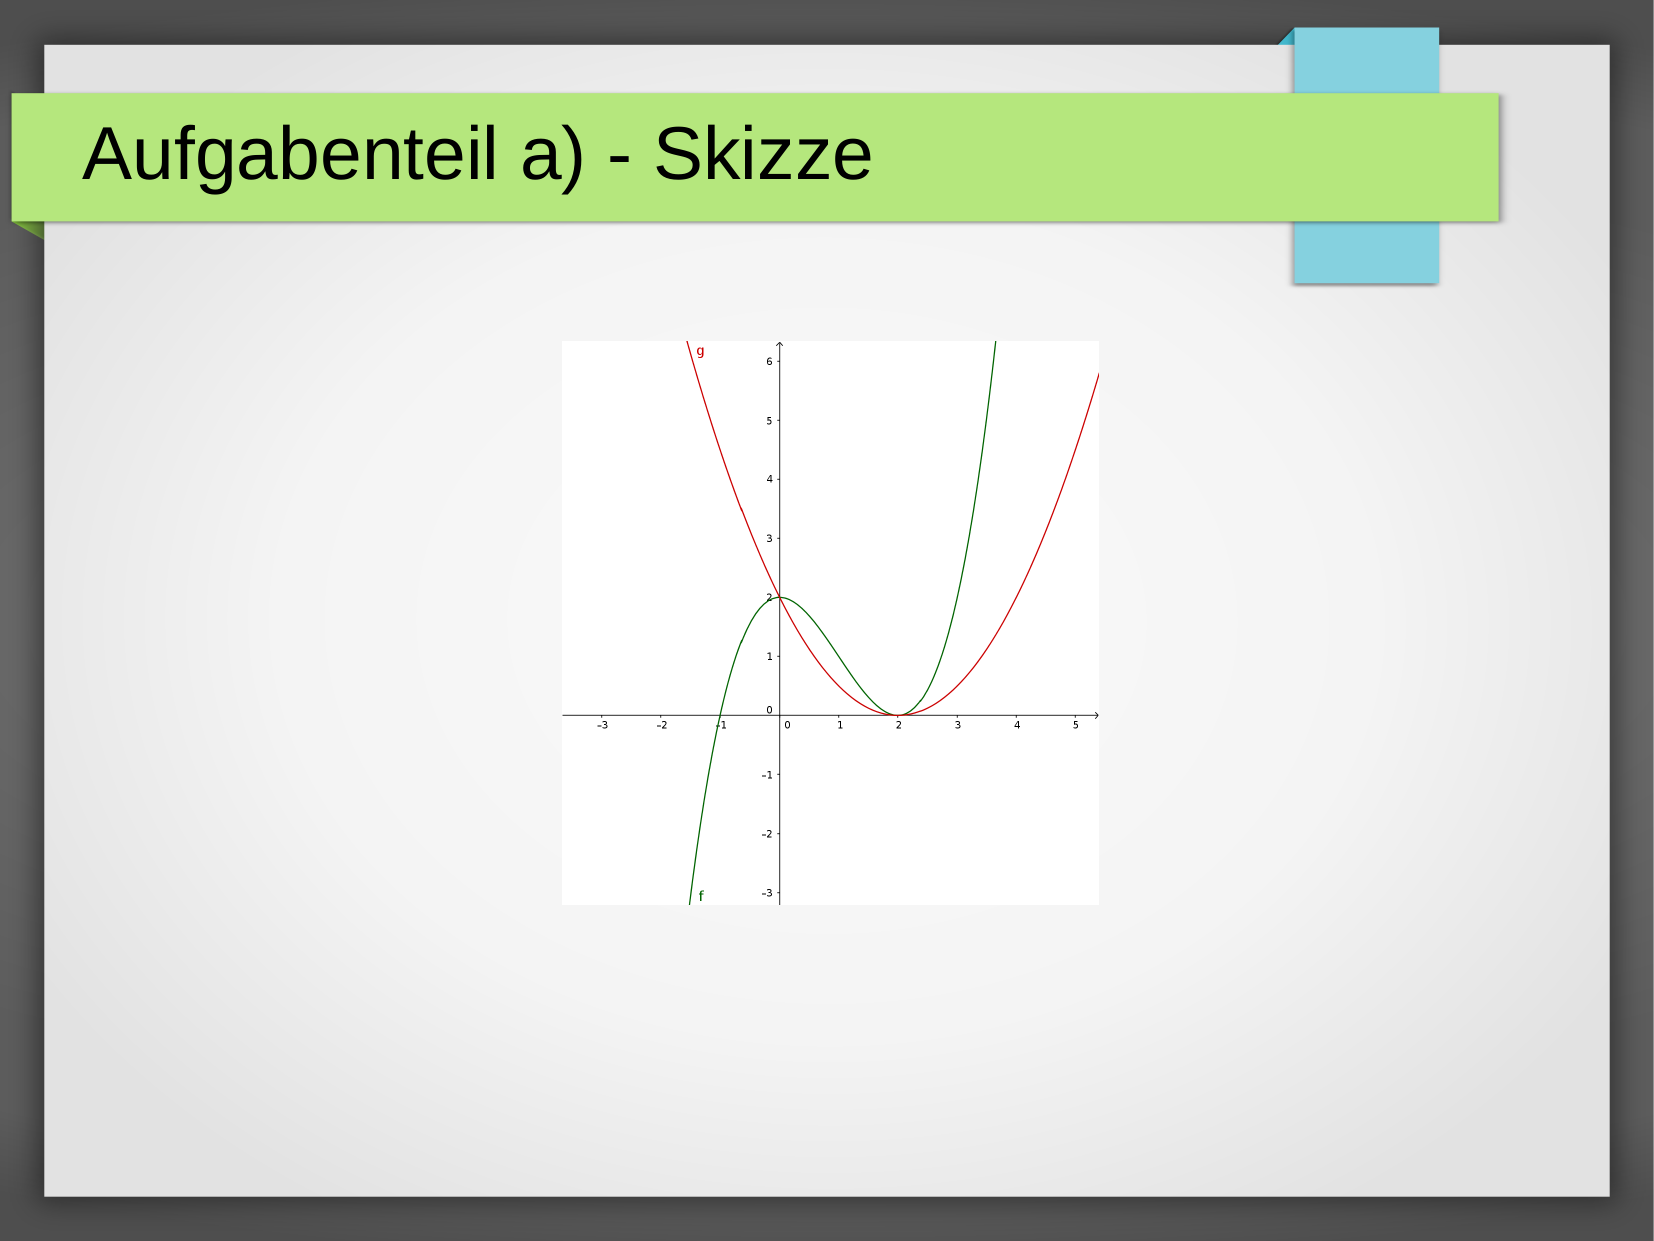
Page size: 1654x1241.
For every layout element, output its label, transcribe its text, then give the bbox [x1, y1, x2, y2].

picture [0, 0, 1654, 1241]
title Aufgabenteil a) - Skizze [82, 94, 1264, 213]
